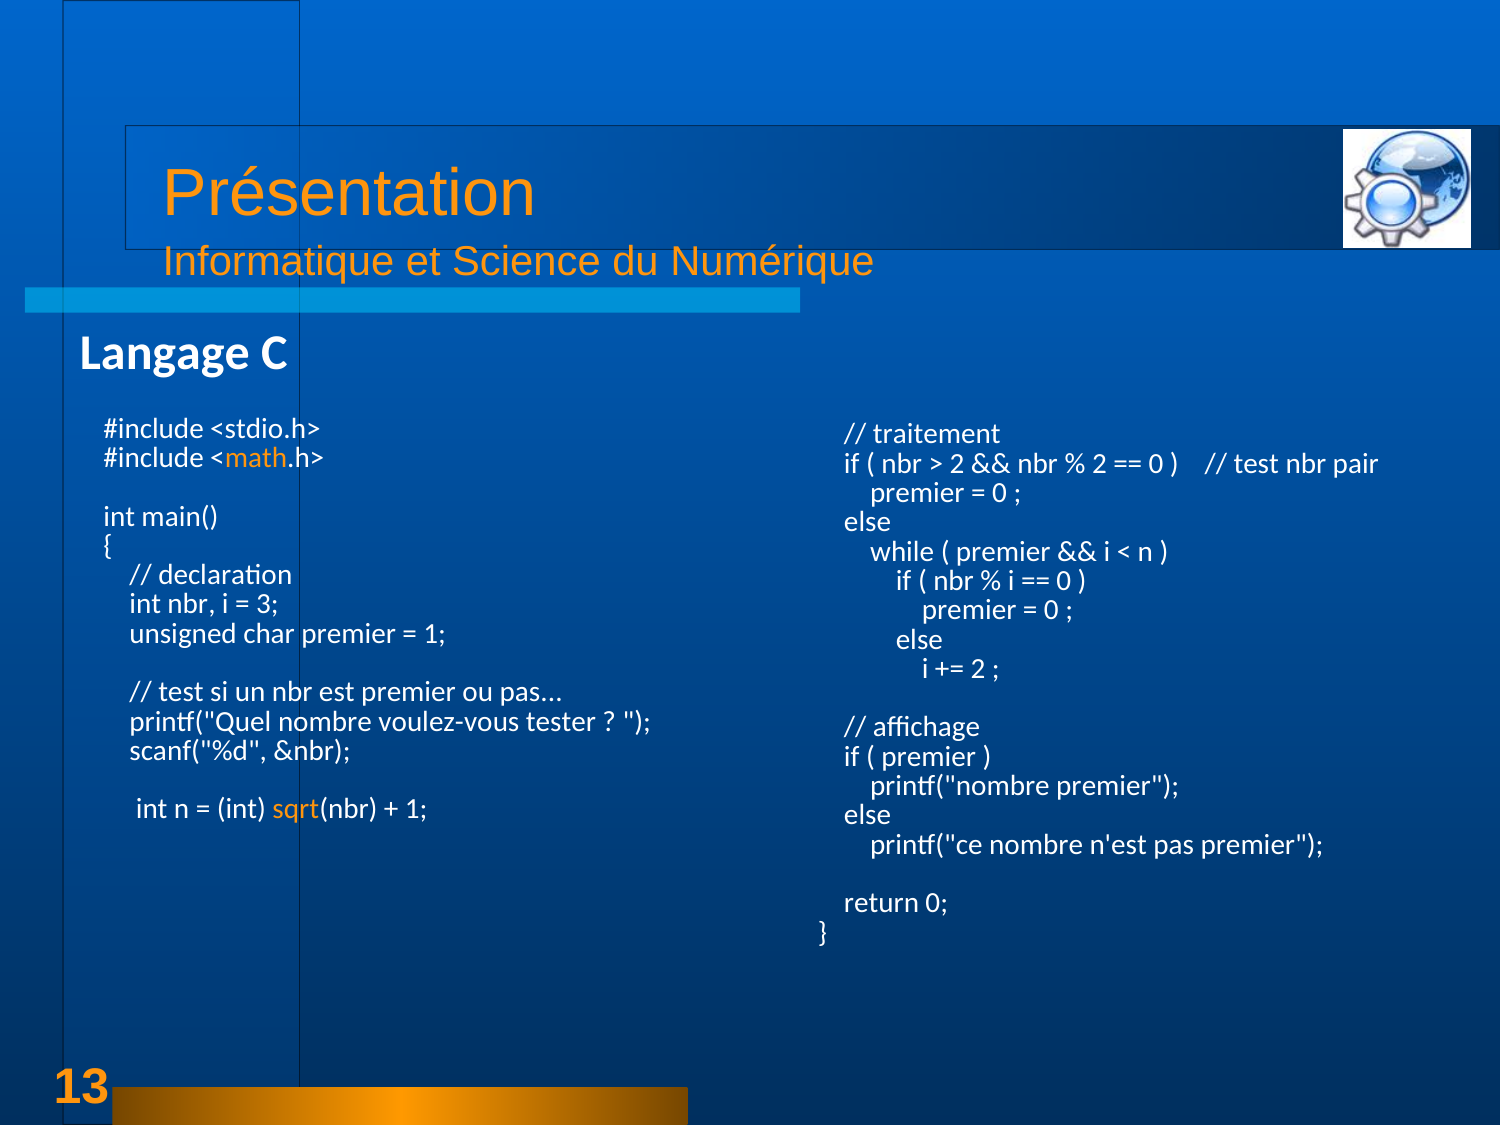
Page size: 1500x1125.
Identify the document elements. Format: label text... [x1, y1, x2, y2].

text_box // traitement if ( nbr > 2 && nbr % 2 == 0 ) // test nbr pair premier = 0 ; else while ( premier && i < n ) if ( nbr % i == 0 ) premier = 0 ; else i += 2 ; // affichage if ( premier ) printf("nombre premier"); else printf("ce nombre n'est pas premier"); return 0; } [803, 414, 1453, 1069]
picture [1343, 129, 1471, 248]
text_box Langage C [64, 325, 1335, 508]
text_box #include <stdio.h> #include <math.h> int main() { // declaration int nbr, i = 3; unsigned char premier = 1; // test si un nbr est premier ou pas... printf("Quel nombre voulez-vous tester ? "); scanf("%d", &nbr); int n = (int) sqrt(nbr) + 1; [88, 408, 739, 1004]
